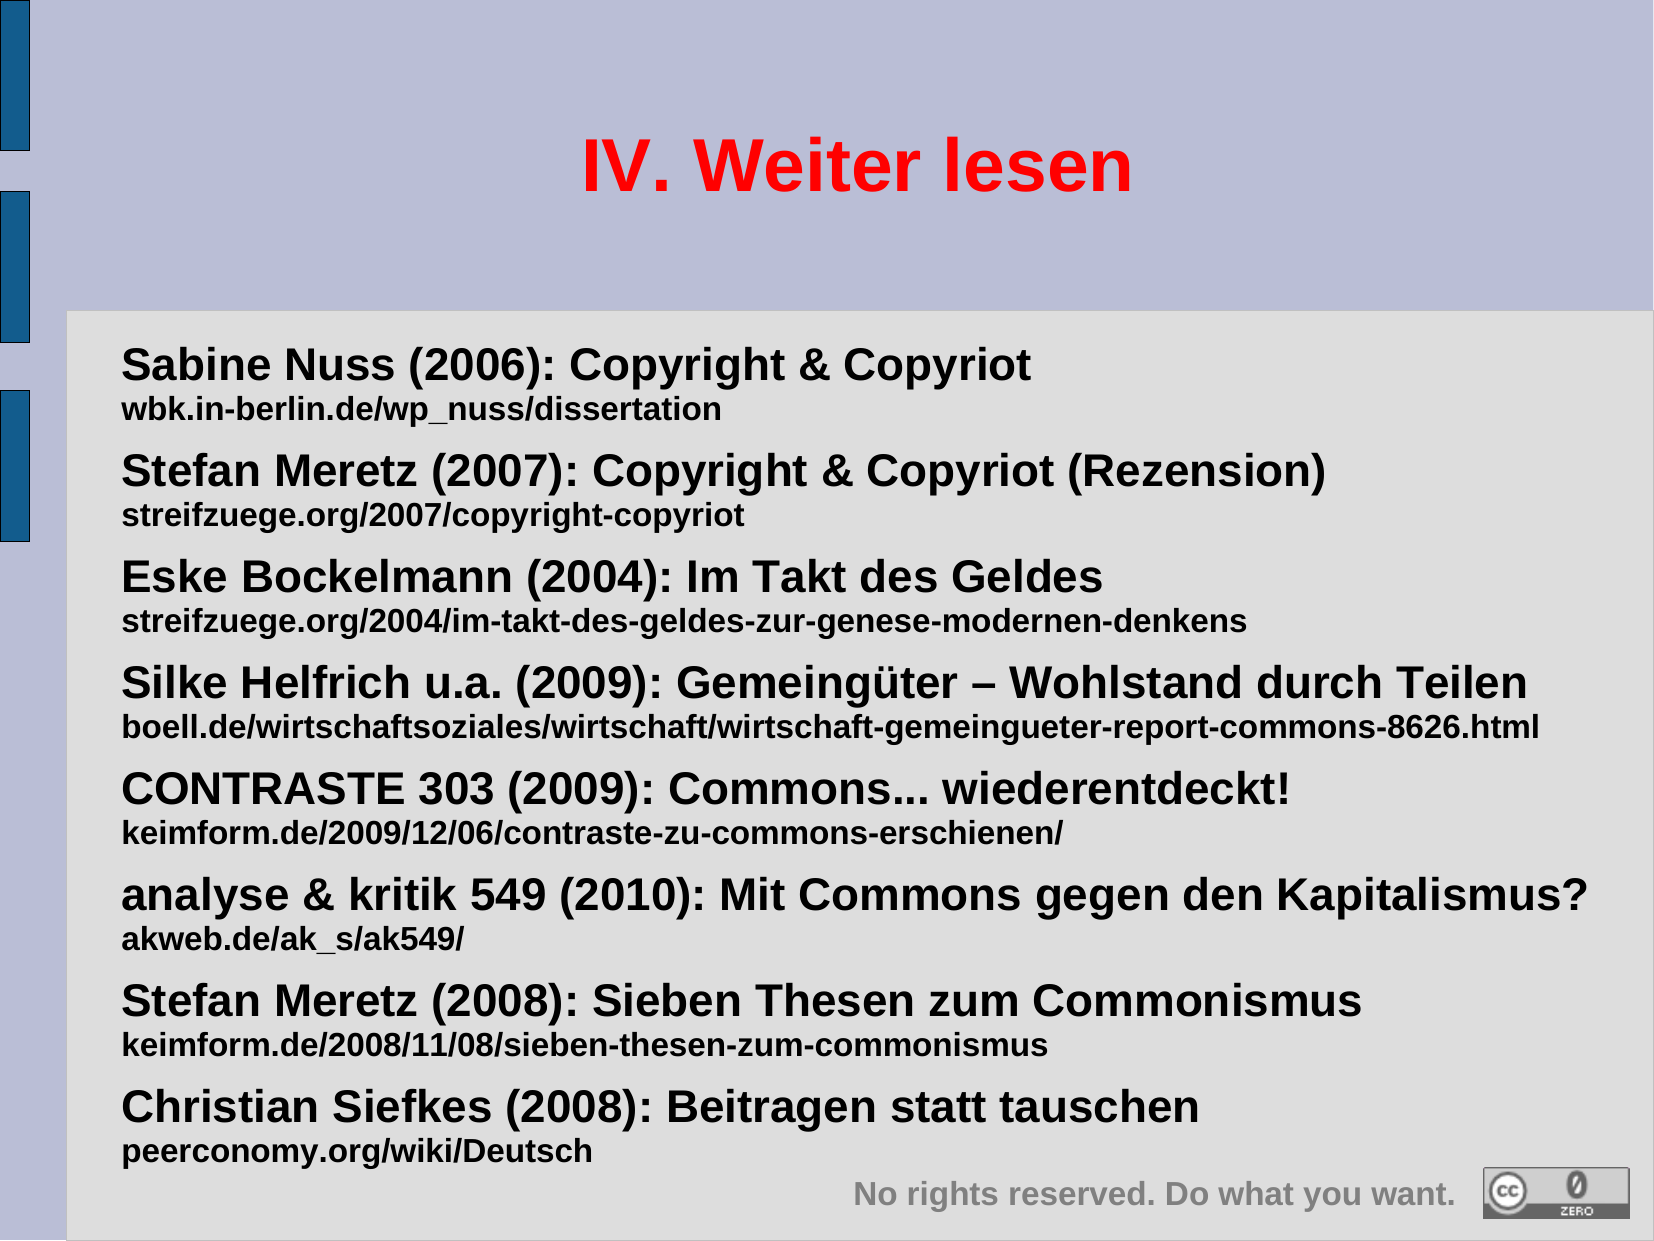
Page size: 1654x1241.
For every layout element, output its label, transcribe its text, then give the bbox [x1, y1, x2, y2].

list Sabine Nuss (2006): Copyright & Copyriot wbk.in-berlin.de/wp_nuss/dissertation Stefan Meretz (2007): Copyright & Copyriot (Rezension) streifzuege.org/2007/copyright-copyriot Eske Bockelmann (2004): Im Takt des Geldes streifzuege.org/2004/im-takt-des-geldes-zur-genese-modernen-denkens Silke Helfrich u.a. (2009): Gemeingüter – Wohlstand durch Teilen boell.de/wirtschaftsoziales/wirtschaft/wirtschaft-gemeingueter-report-commons-8626.html CONTRASTE 303 (2009): Commons... wiederentdeckt! keimform.de/2009/12/06/contraste-zu-commons-erschienen/ analyse & kritik 549 (2010): Mit Commons gegen den Kapitalismus? akweb.de/ak_s/ak549/ Stefan Meretz (2008): Sieben Thesen zum Commonismus keimform.de/2008/11/08/sieben-thesen-zum-commonismus Christian Siefkes (2008): Beitragen statt tauschen peerconomy.org/wiki/Deutsch [121, 338, 1625, 1170]
text_box No rights reserved. Do what you want. [838, 1170, 1477, 1220]
title IV. Weiter lesen [121, 61, 1595, 269]
picture [1483, 1167, 1630, 1219]
